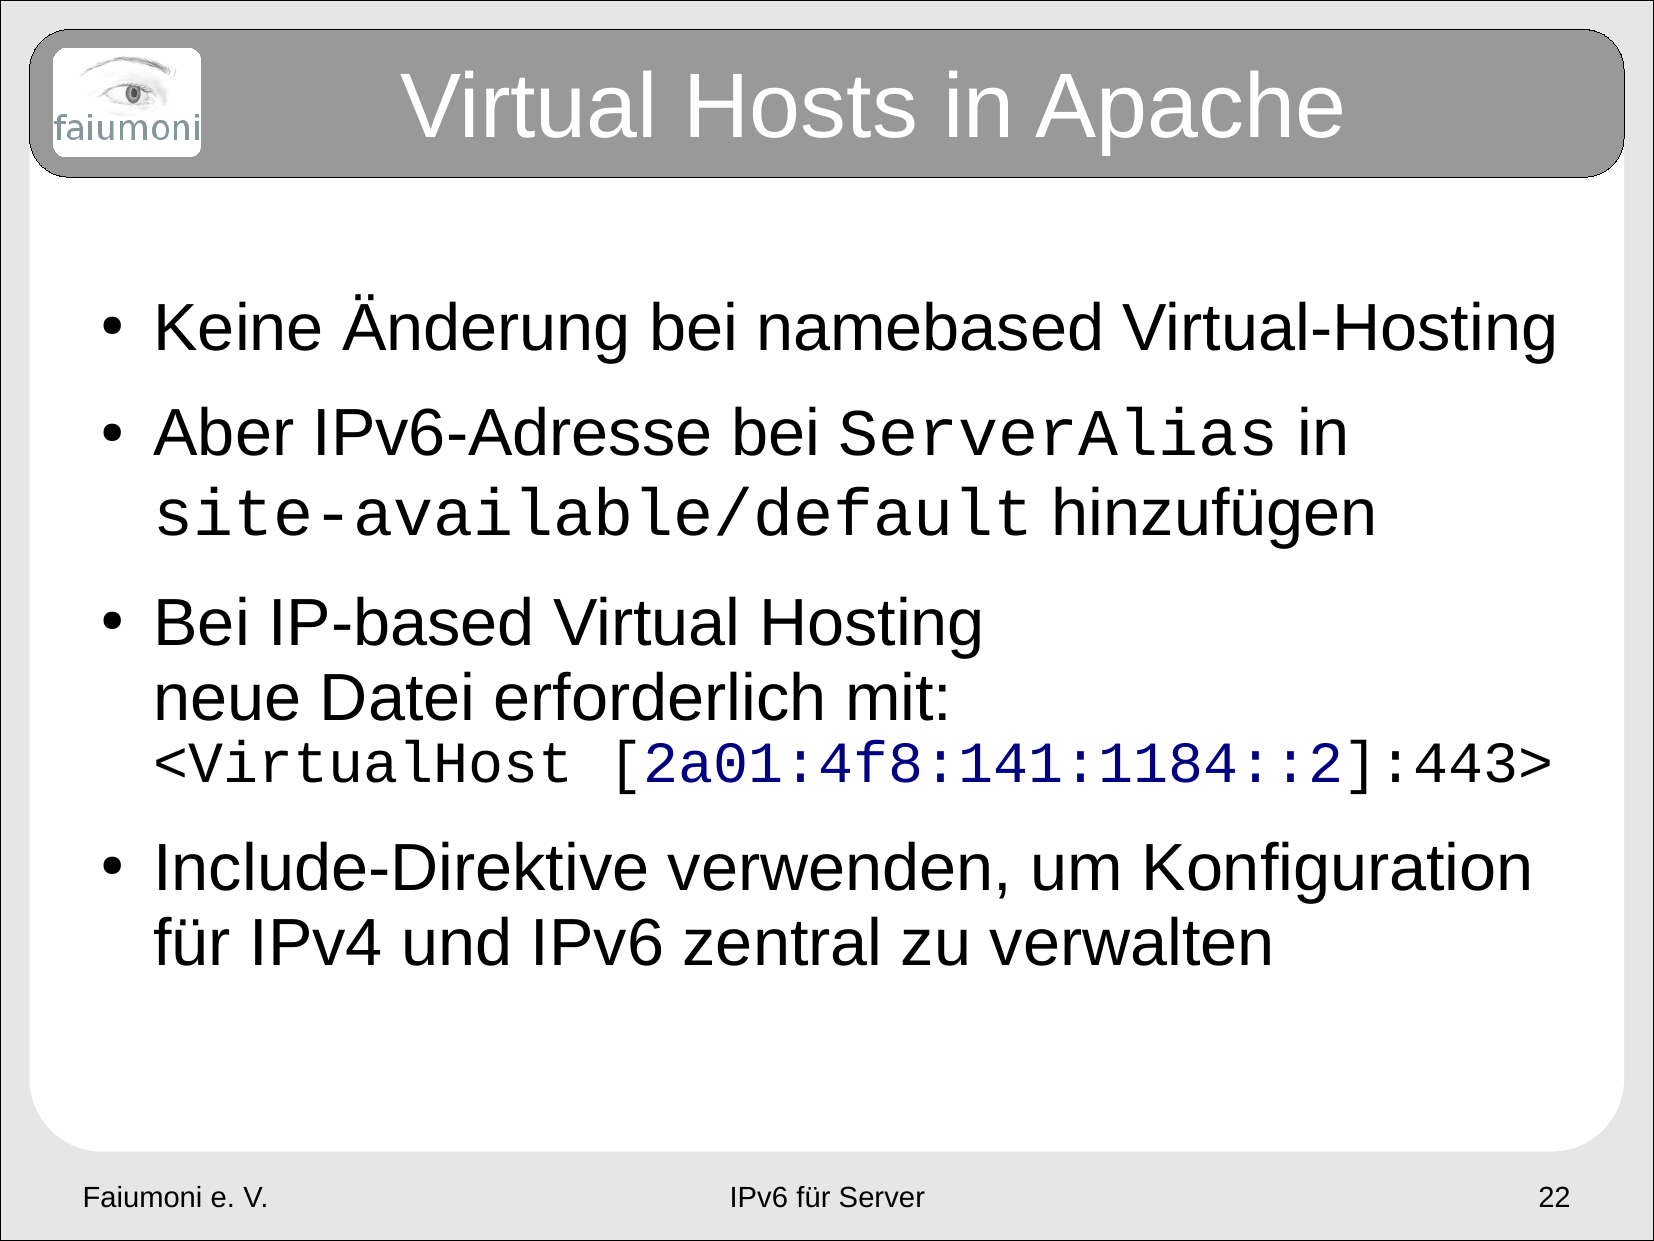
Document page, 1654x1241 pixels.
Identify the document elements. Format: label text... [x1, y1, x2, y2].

list Keine Änderung bei namebased Virtual-Hosting Aber IPv6-Adresse bei ServerAlias in site-available/default hinzufügen Bei IP-based Virtual Hosting neue Datei erforderlich mit: <VirtualHost [2a01:4f8:141:1184::2]:443> Include-Direktive verwenden, um Konfiguration für IPv4 und IPv6 zentral zu verwalten [82, 290, 1571, 1109]
picture [53, 48, 129, 157]
title Virtual Hosts in Apache [129, 2, 1619, 210]
